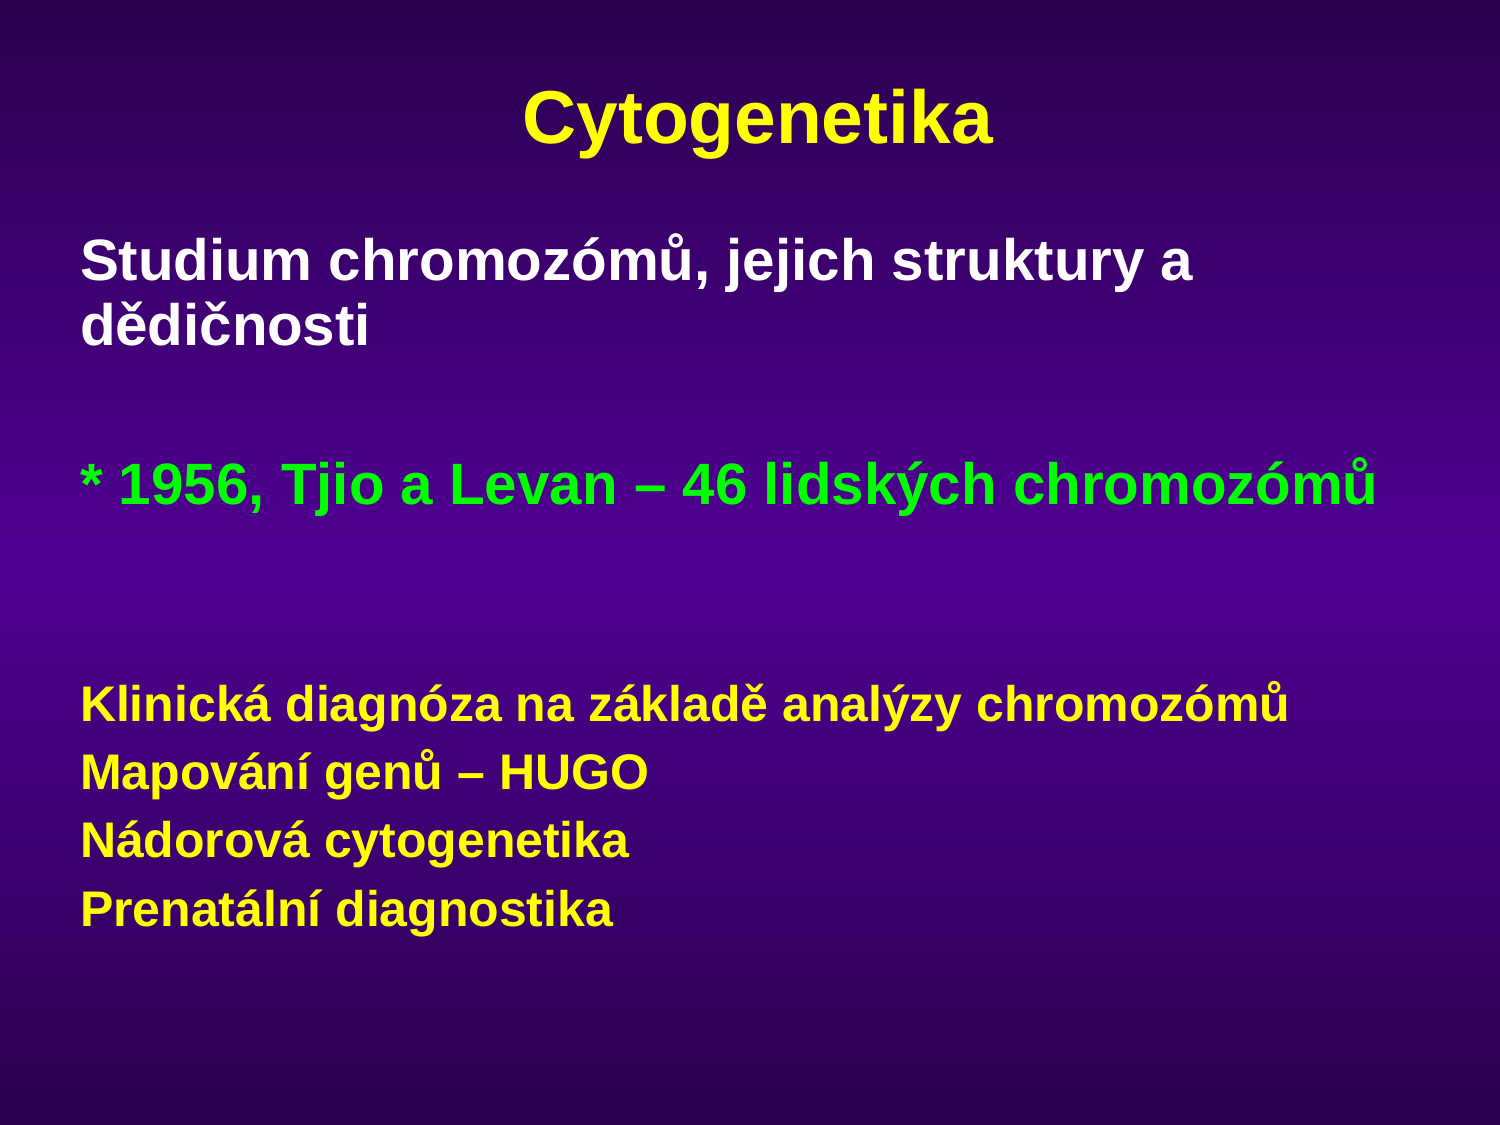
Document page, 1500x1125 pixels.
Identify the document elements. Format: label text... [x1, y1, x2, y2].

text_box Studium chromozómů, jejich struktury a dědičnosti [64, 220, 1459, 386]
list * 1956, Tjio a Levan – 46 lidských chromozómů [64, 444, 1459, 530]
text_box Klinická diagnóza na základě analýzy chromozómů Mapování genů – HUGO Nádorová cytogenetika Prenatální diagnostika [64, 668, 1459, 1012]
title Cytogenetika [53, 61, 1463, 173]
